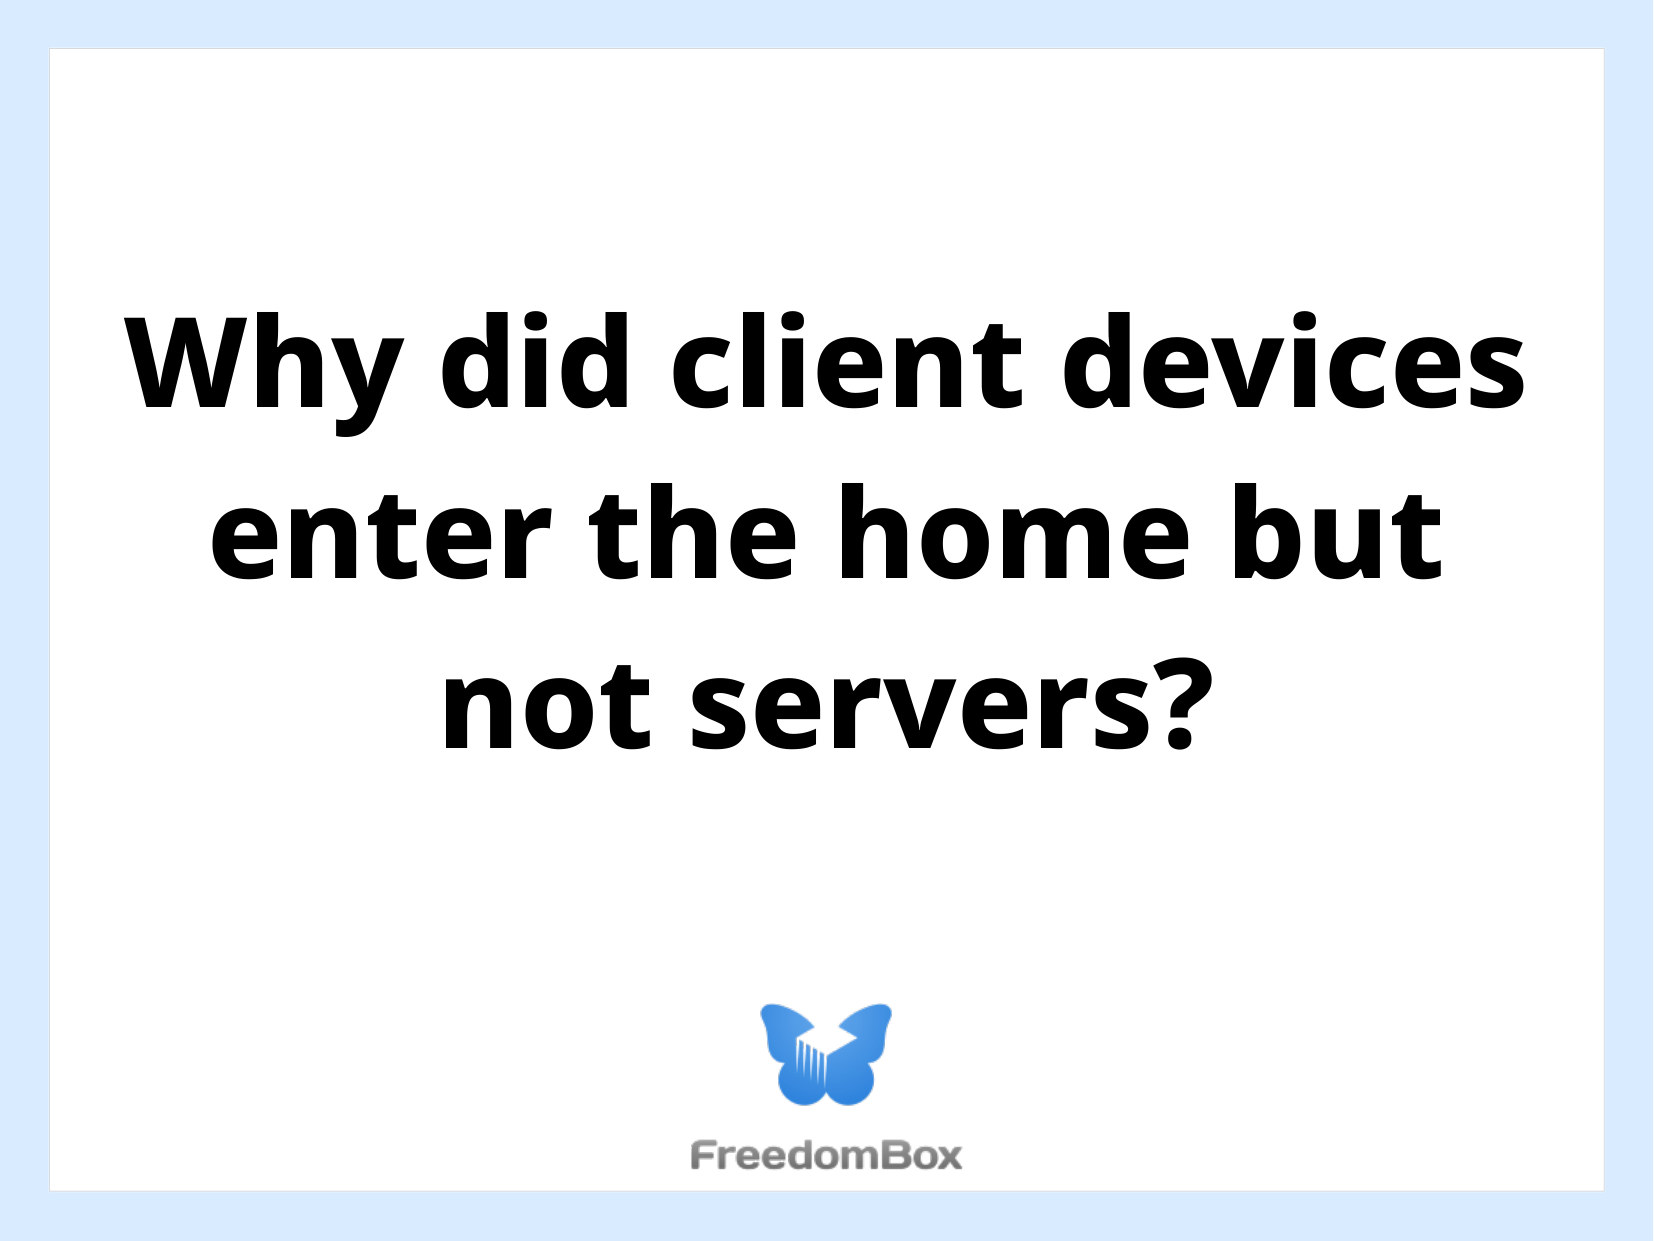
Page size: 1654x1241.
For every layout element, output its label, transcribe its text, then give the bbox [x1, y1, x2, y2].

picture [0, 0, 1654, 1241]
subtitle Why did client devices enter the home but not servers? [82, 49, 1571, 1010]
